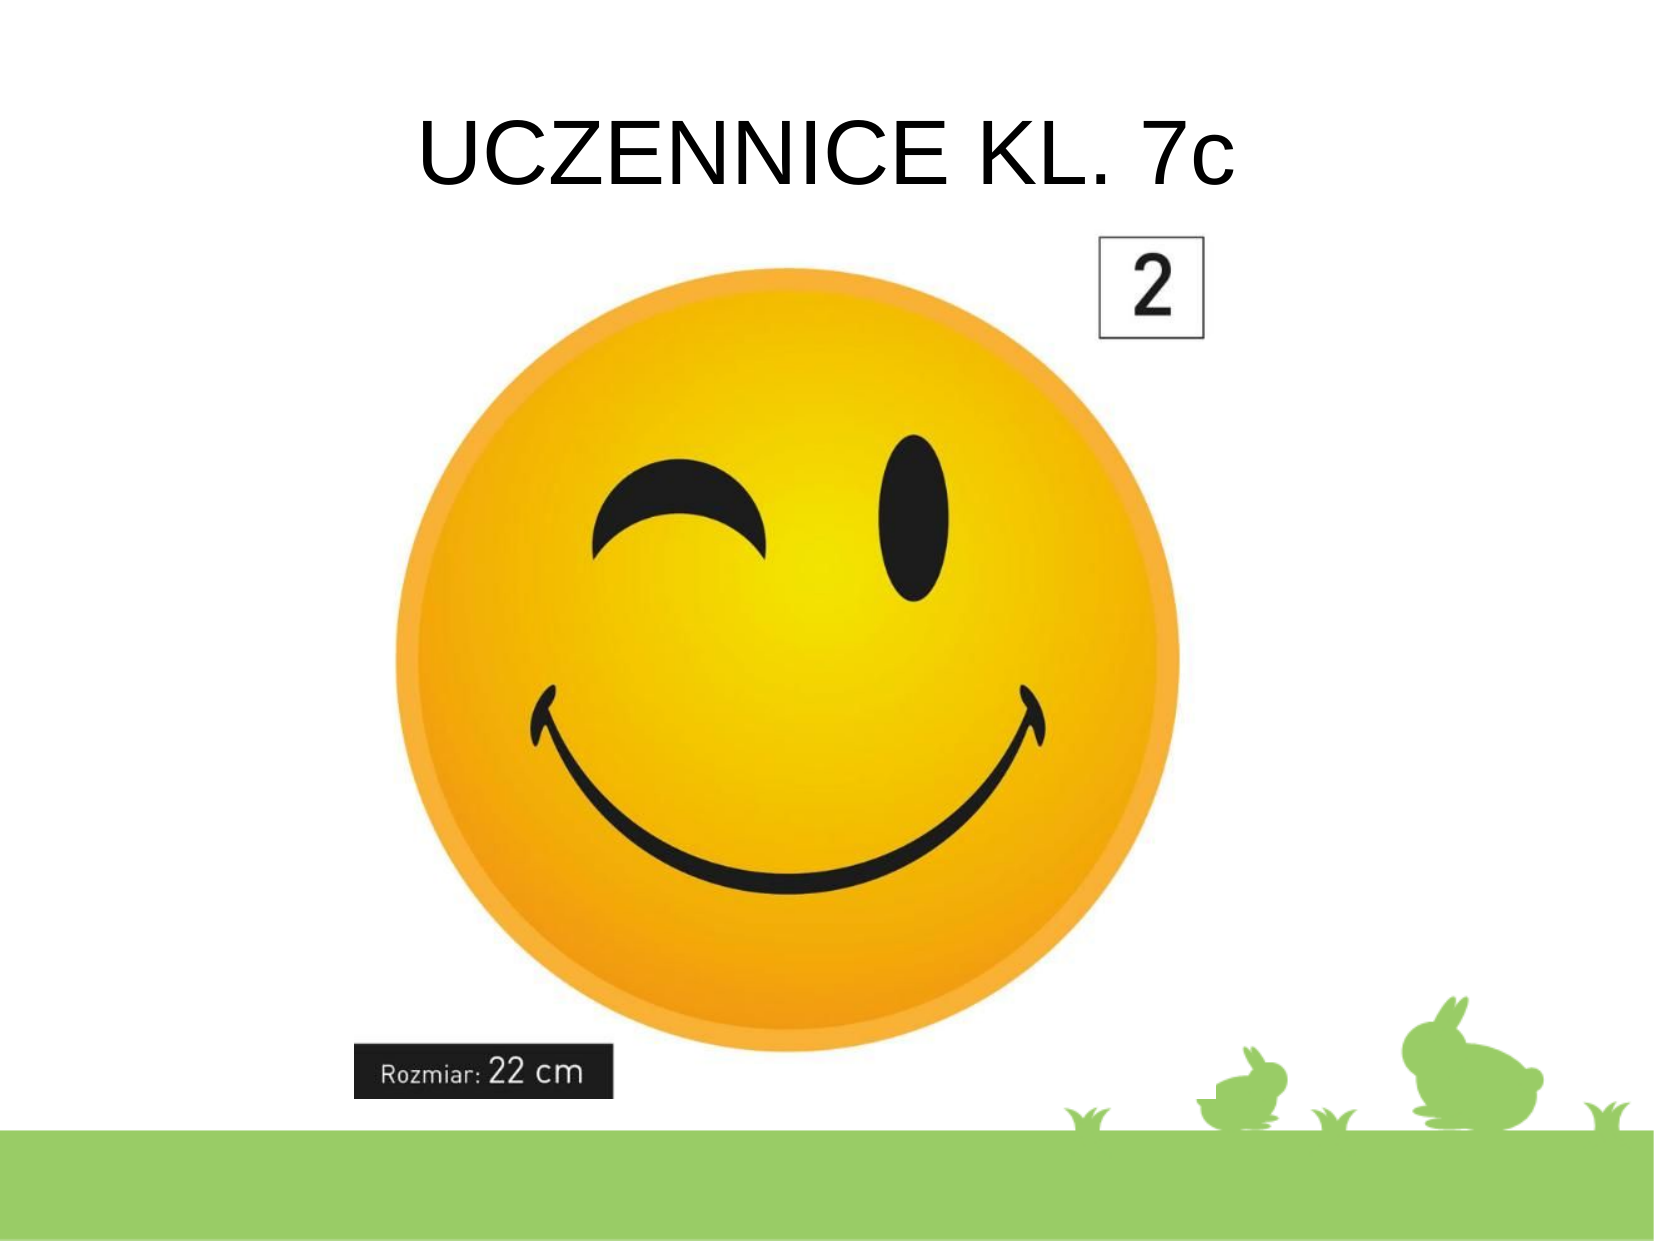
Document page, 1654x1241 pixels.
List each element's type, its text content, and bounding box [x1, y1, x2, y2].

picture [0, 0, 1654, 1241]
title UCZENNICE KL. 7c [82, 49, 1571, 257]
